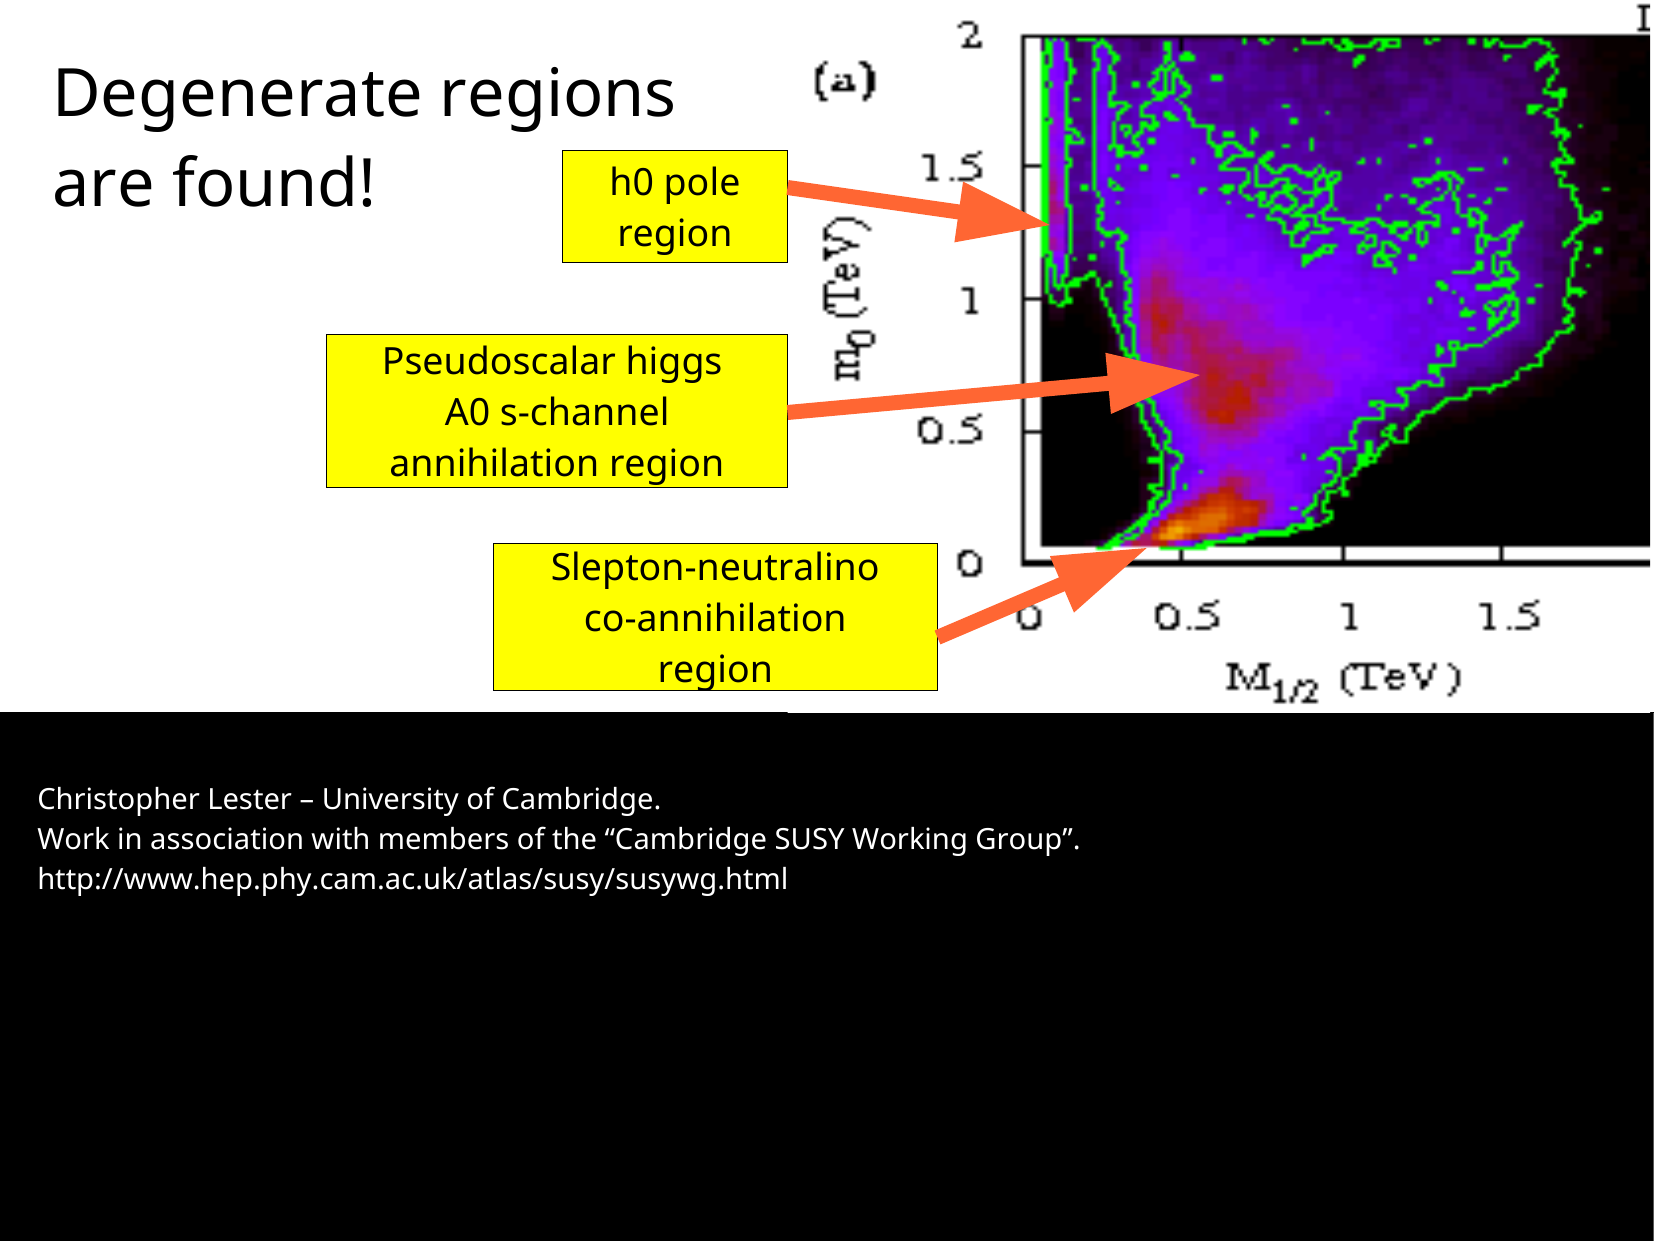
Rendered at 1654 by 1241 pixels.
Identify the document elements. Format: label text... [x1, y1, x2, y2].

text_box Slepton-neutralino co-annihilation region [493, 543, 938, 691]
picture [787, 0, 1651, 713]
text_box Pseudoscalar higgs A0 s-channel annihilation region [326, 334, 788, 488]
text_box h0 pole region [562, 150, 788, 263]
text_box Degenerate regions are found! [37, 37, 751, 263]
